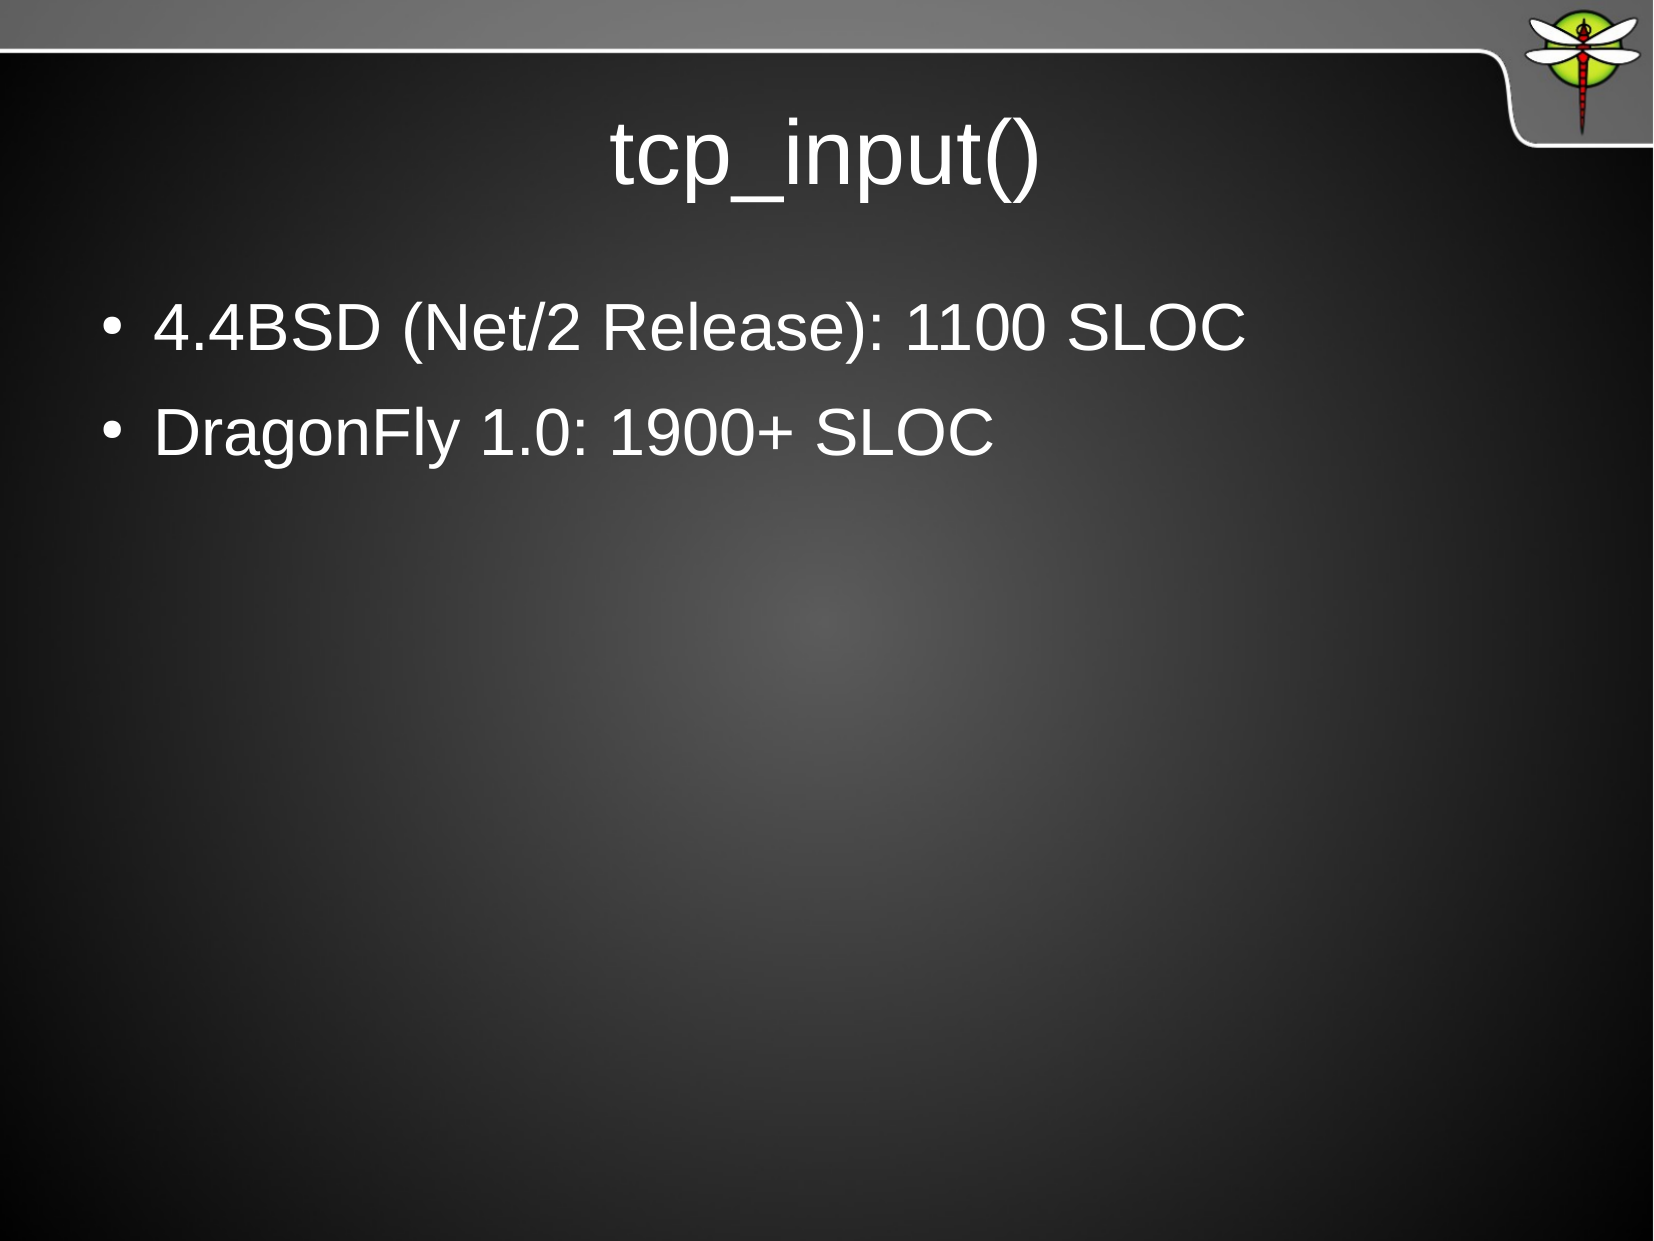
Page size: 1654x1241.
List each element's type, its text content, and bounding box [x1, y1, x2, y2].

picture [0, 0, 1654, 1241]
title tcp_input() [82, 49, 1571, 257]
list 4.4BSD (Net/2 Release): 1100 SLOC DragonFly 1.0: 1900+ SLOC [82, 290, 1571, 1109]
